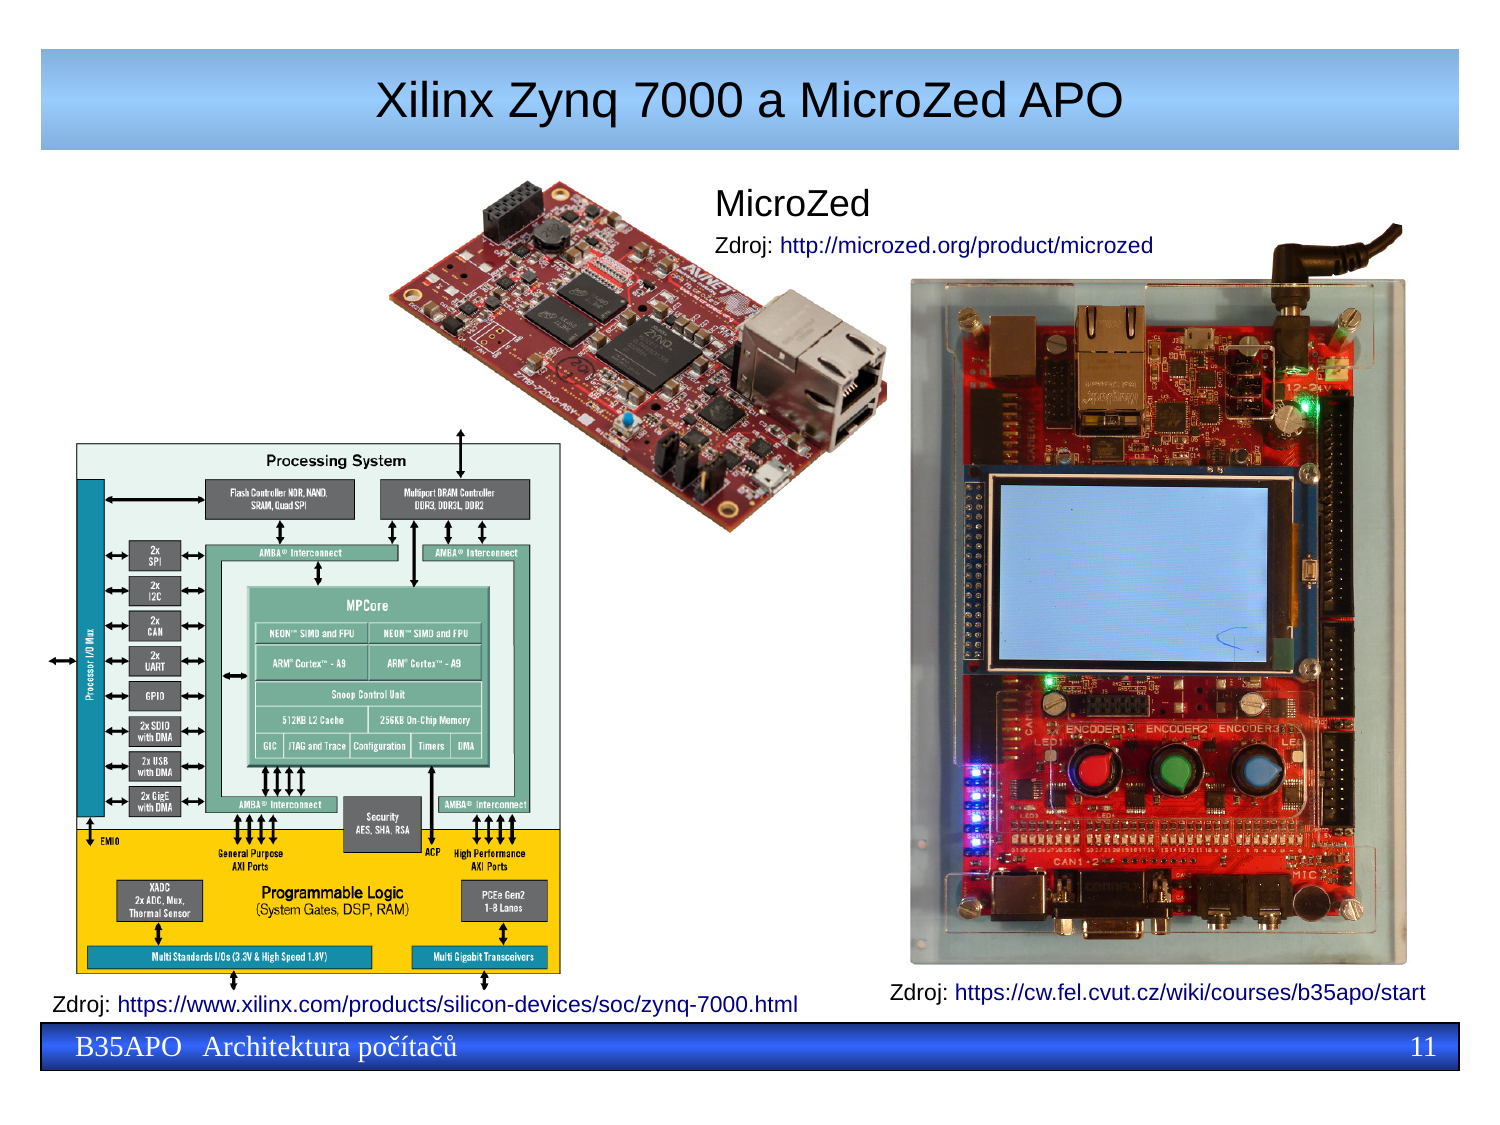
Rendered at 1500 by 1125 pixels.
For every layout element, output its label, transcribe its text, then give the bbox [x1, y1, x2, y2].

text_box Zdroj: https://cw.fel.cvut.cz/wiki/courses/b35apo/start [874, 972, 1450, 1013]
text_box Zdroj: http://microzed.org/product/microzed [699, 224, 1225, 266]
title Xilinx Zynq 7000 a MicroZed APO [41, 49, 1459, 150]
text_box Zdroj: https://www.xilinx.com/products/silicon-devices/soc/zynq-7000.html [37, 984, 876, 1025]
text_box MicroZed [699, 174, 901, 224]
picture [37, 162, 1426, 984]
